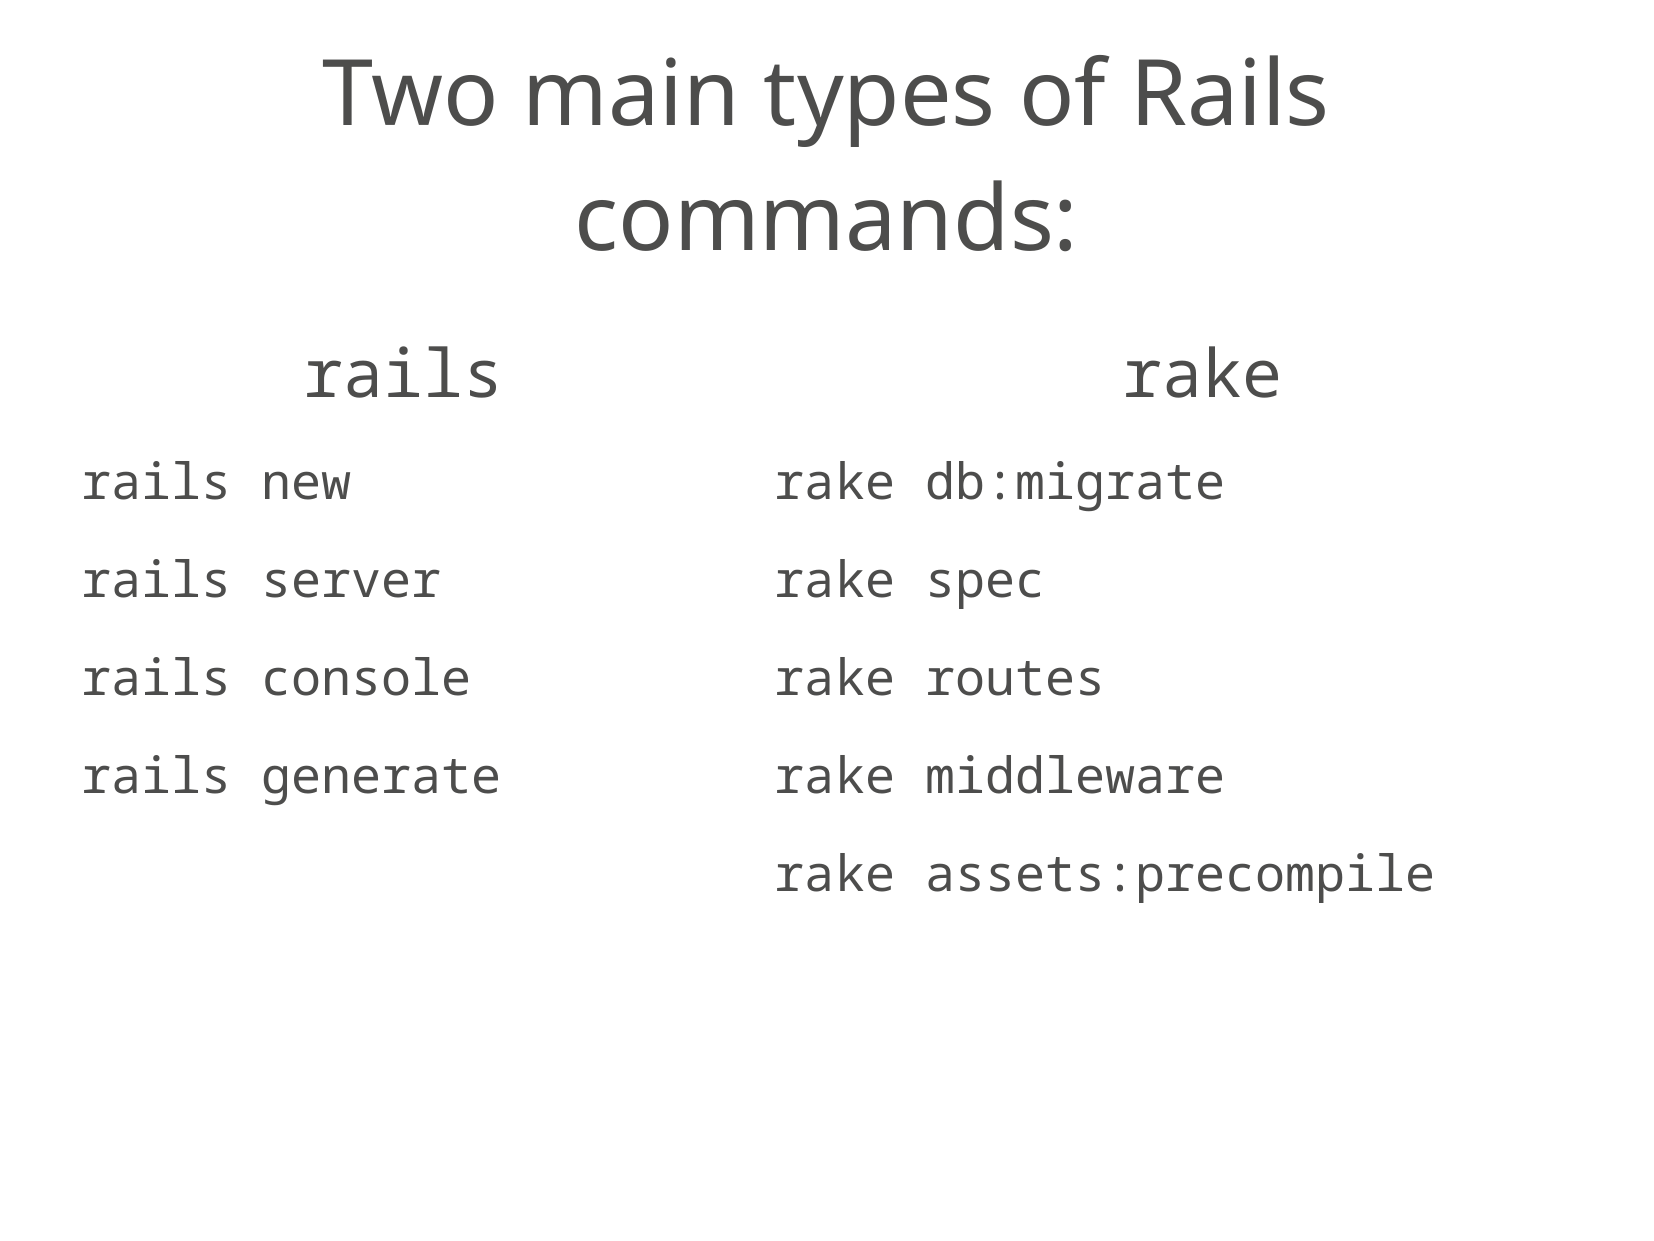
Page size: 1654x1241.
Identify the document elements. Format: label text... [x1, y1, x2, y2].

title Two main types of Rails commands: [82, 49, 1571, 257]
text_box rails rails new rails server rails console rails generate [81, 325, 727, 896]
text_box rake rake db:migrate rake spec rake routes rake middleware rake assets:precompile [774, 325, 1630, 956]
